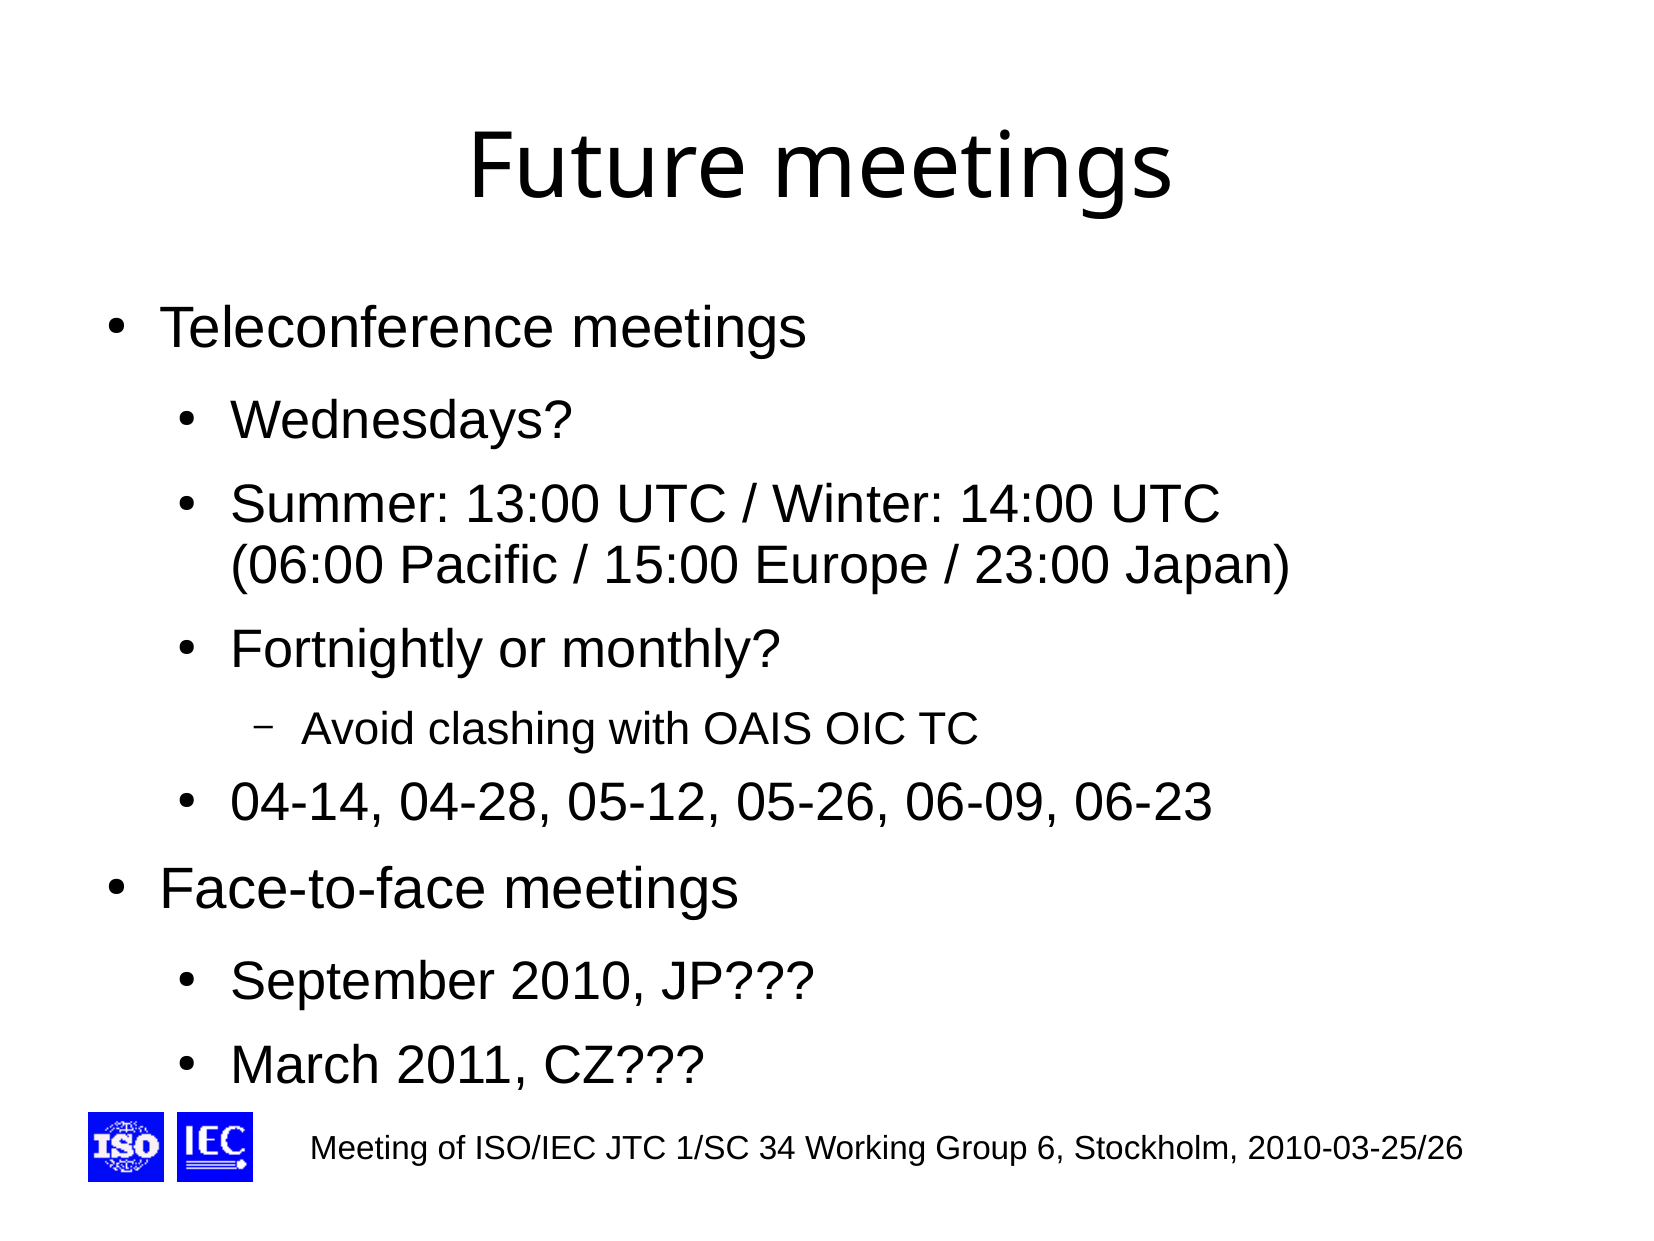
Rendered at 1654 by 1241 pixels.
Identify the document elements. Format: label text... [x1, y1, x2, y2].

list Teleconference meetings Wednesdays? Summer: 13:00 UTC / Winter: 14:00 UTC (06:00 Pacific / 15:00 Europe / 23:00 Japan) Fortnightly or monthly? Avoid clashing with OAIS OIC TC 04-14, 04-28, 05-12, 05-26, 06-09, 06-23 Face-to-face meetings September 2010, JP??? March 2011, CZ??? [88, 295, 1577, 1099]
picture [177, 1112, 253, 1182]
picture [88, 1112, 164, 1182]
title Future meetings [76, 58, 1565, 266]
